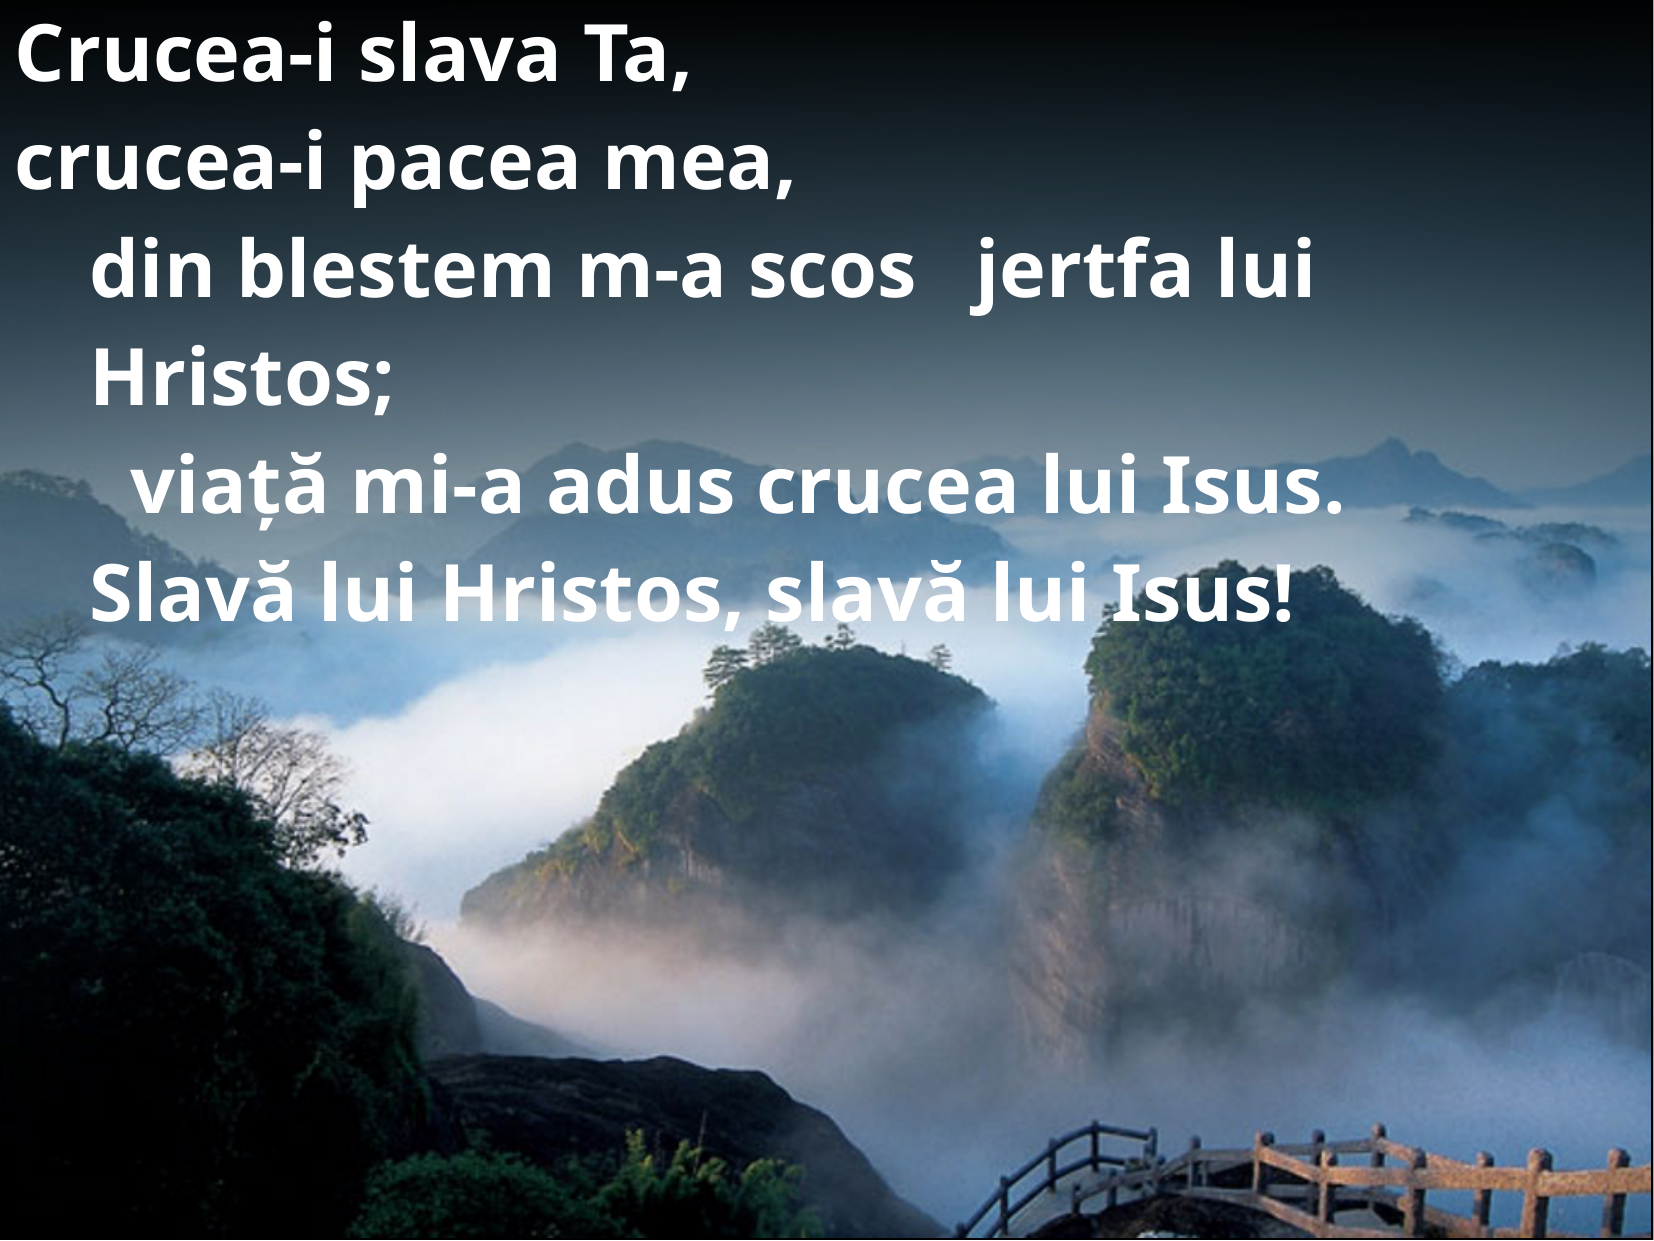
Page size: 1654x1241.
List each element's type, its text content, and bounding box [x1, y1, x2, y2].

text_box Crucea-i slava Ta, crucea-i pacea mea, din blestem m-a scos jertfa lui Hristos; viaţă mi-a adus crucea lui Isus. Slavă lui Hristos, slavă lui Isus! [0, 0, 1651, 558]
picture [0, 558, 1651, 1238]
